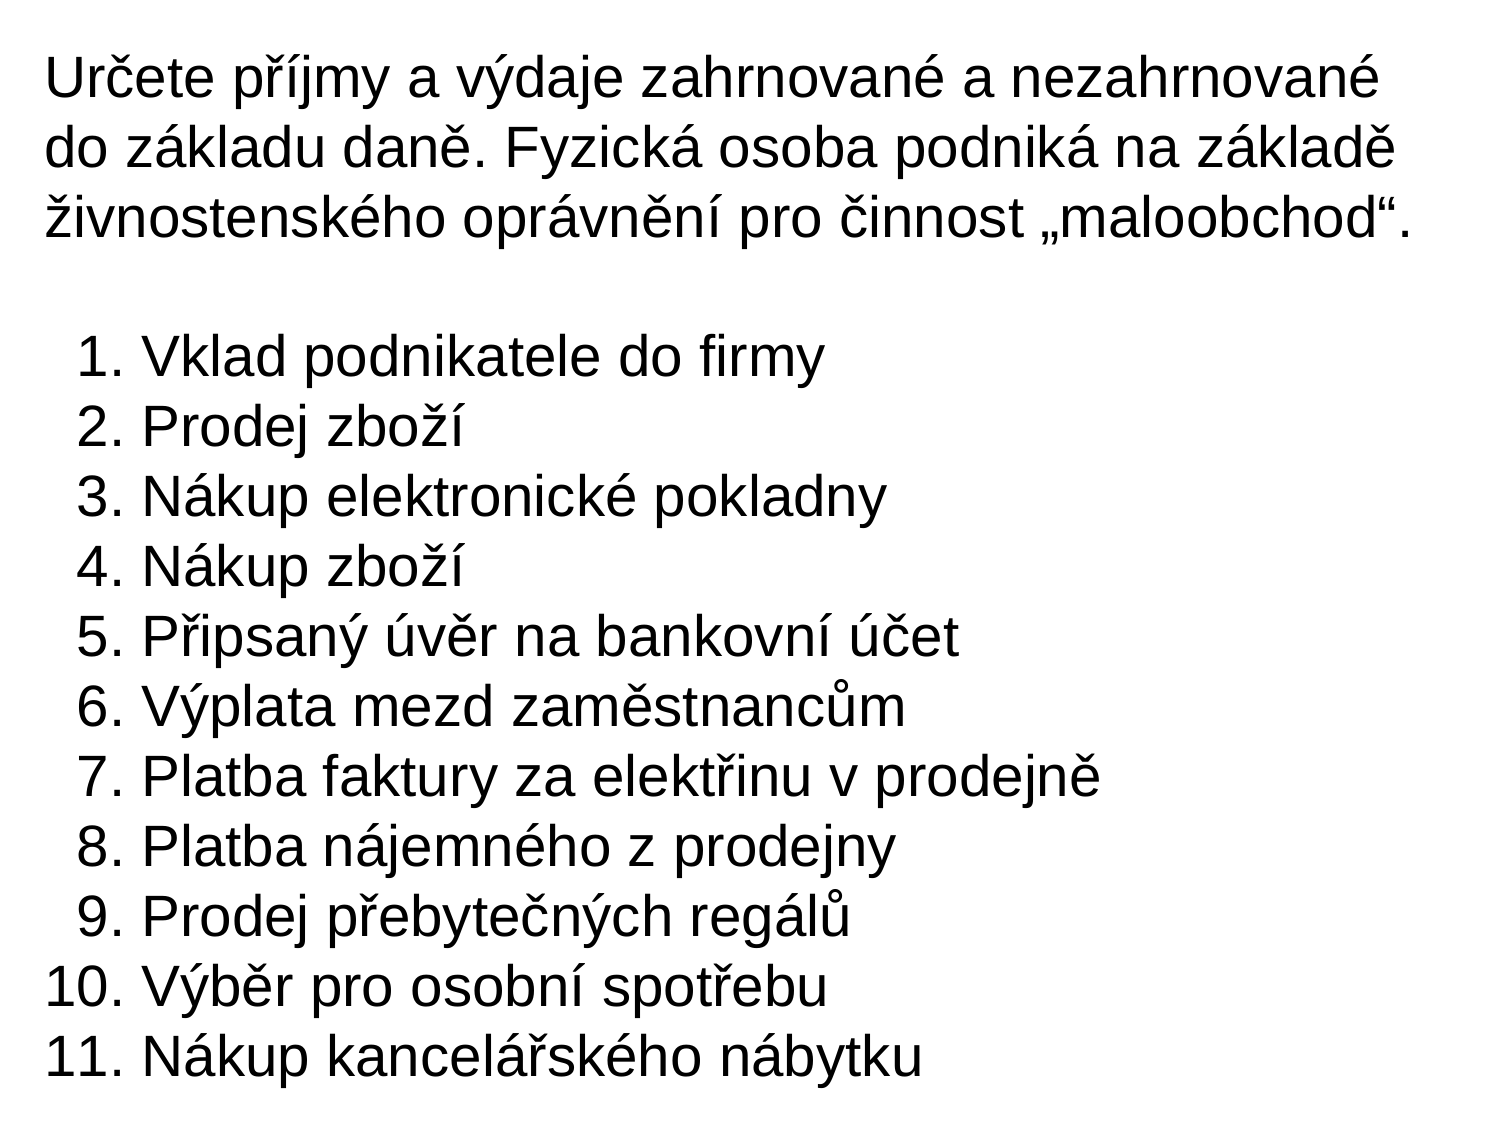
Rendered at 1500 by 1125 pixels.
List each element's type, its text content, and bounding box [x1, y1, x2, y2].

text_box Určete příjmy a výdaje zahrnované a nezahrnované do základu daně. Fyzická osoba podniká na základě živnostenského oprávnění pro činnost „maloobchod“. 1. Vklad podnikatele do firmy 2. Prodej zboží 3. Nákup elektronické pokladny 4. Nákup zboží 5. Připsaný úvěr na bankovní účet 6. Výplata mezd zaměstnancům 7. Platba faktury za elektřinu v prodejně 8. Platba nájemného z prodejny 9. Prodej přebytečných regálů 10. Výběr pro osobní spotřebu 11. Nákup kancelářského nábytku [29, 31, 1447, 1097]
